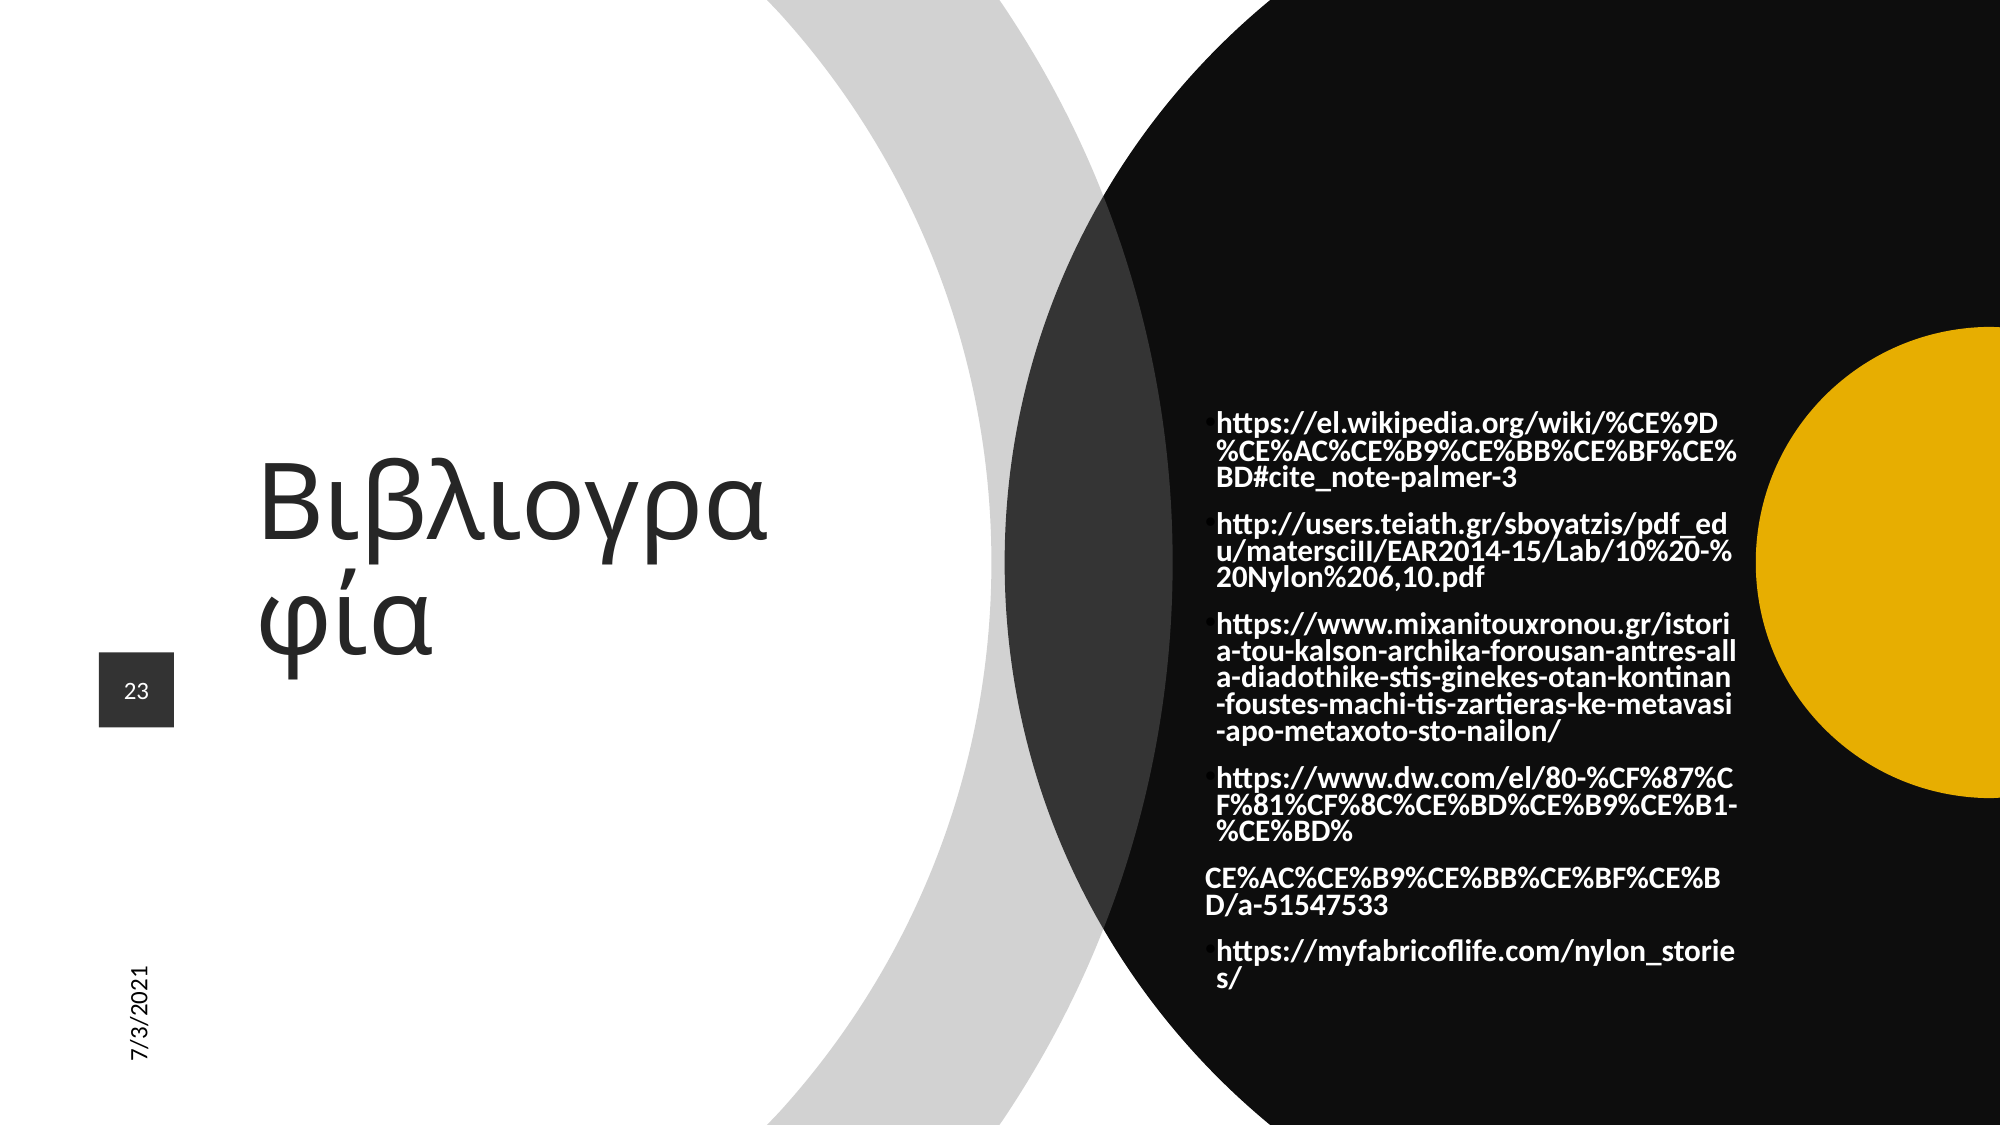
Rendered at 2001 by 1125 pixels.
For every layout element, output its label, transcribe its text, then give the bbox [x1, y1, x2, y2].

list https://el.wikipedia.org/wiki/%CE%9D%CE%AC%CE%B9%CE%BB%CE%BF%CE%BD#cite_note-palmer-3 http://users.teiath.gr/sboyatzis/pdf_edu/matersciII/EAR2014-15/Lab/10%20-%20Nylon%206,10.pdf https://www.mixanitouxronou.gr/istoria-tou-kalson-archika-forousan-antres-alla-diadothike-stis-ginekes-otan-kontinan-foustes-machi-tis-zartieras-ke-metavasi-apo-metaxoto-sto-nailon/ https://www.dw.com/el/80-%CF%87%CF%81%CF%8C%CE%BD%CE%B9%CE%B1-%CE%BD% CE%AC%CE%B9%CE%BB%CE%BF%CE%BD/a-51547533 https://myfabricoflife.com/nylon_stories/ [1190, 179, 1756, 946]
text_box [0, 0, 2000, 1125]
title Βιβλιογραφία [240, 179, 857, 946]
text_box 7/3/2021 [107, 745, 168, 1077]
